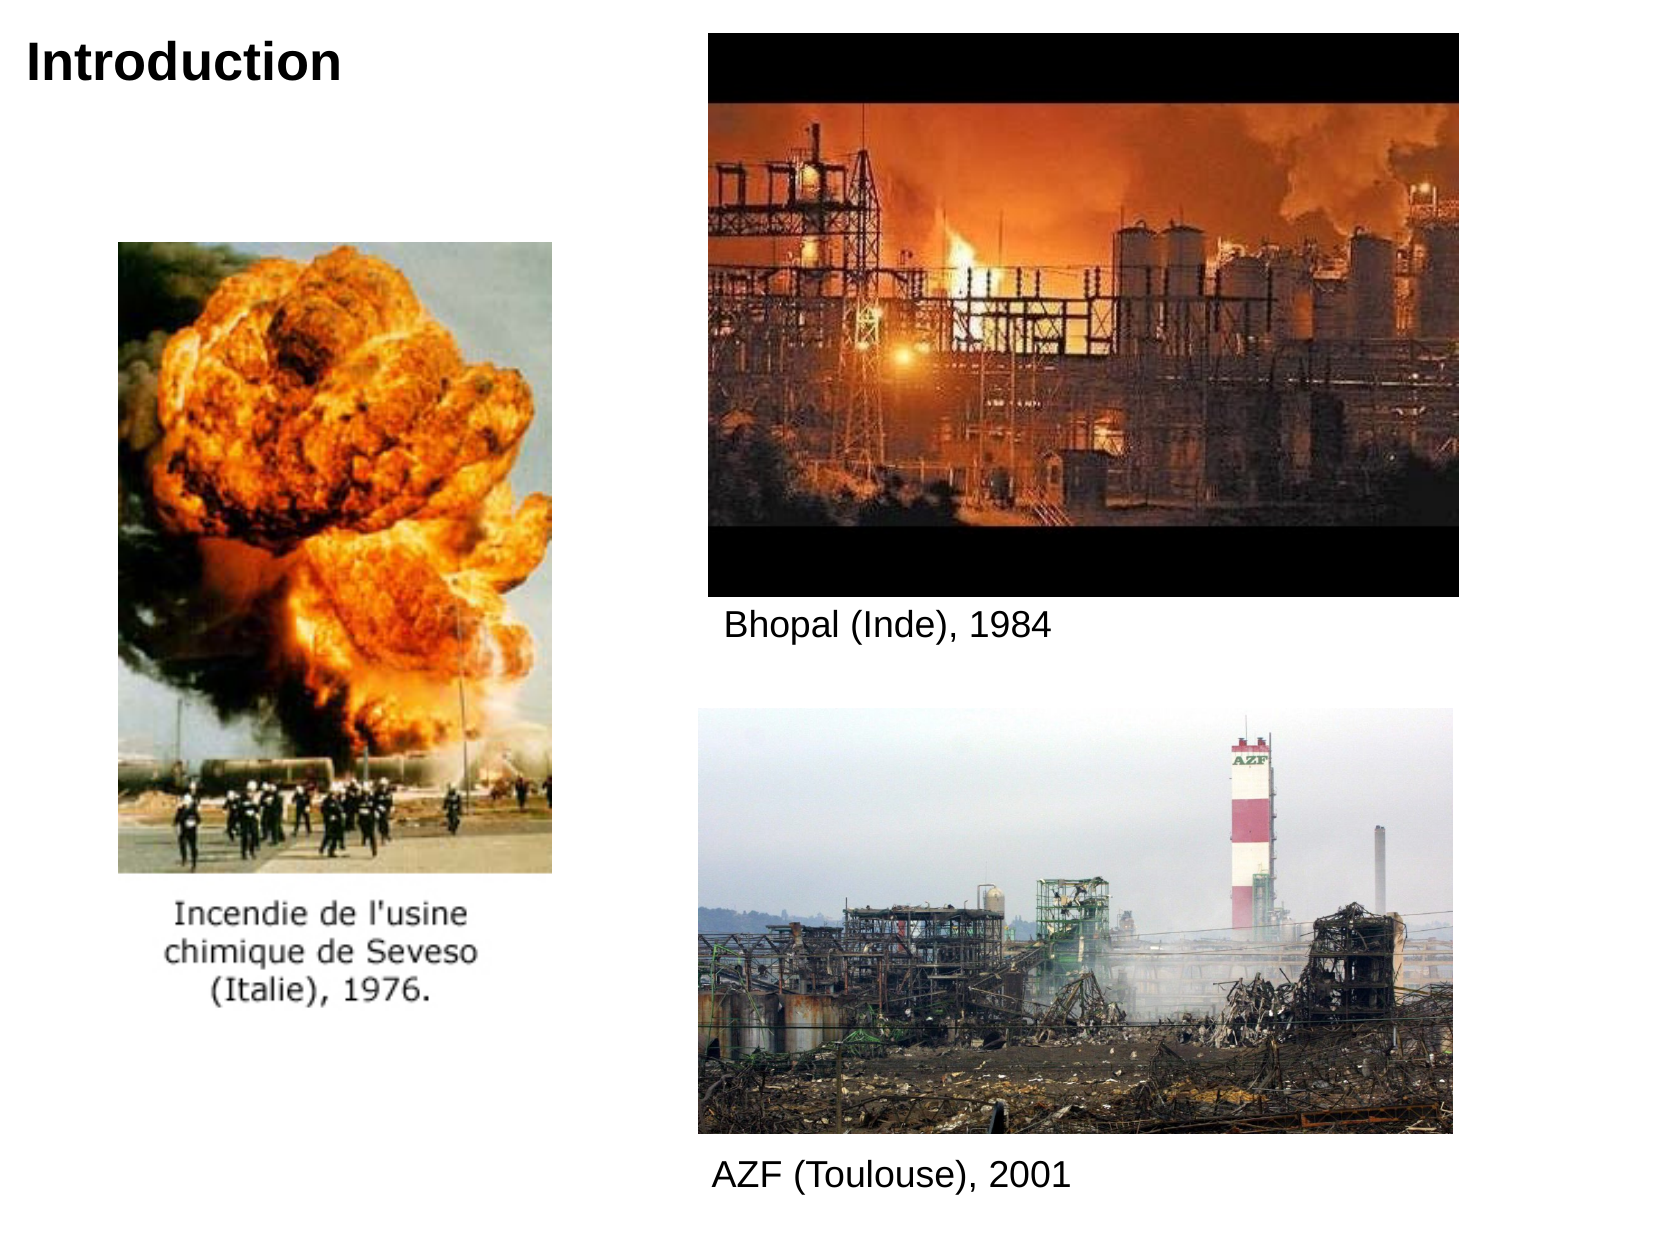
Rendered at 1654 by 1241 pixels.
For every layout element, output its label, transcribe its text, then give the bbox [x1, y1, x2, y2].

picture [118, 242, 552, 1066]
picture [698, 708, 1453, 1134]
picture [708, 33, 1459, 596]
text_box AZF (Toulouse), 2001 [696, 1145, 1418, 1203]
text_box Introduction [11, 23, 827, 101]
text_box Bhopal (Inde), 1984 [708, 596, 1495, 654]
